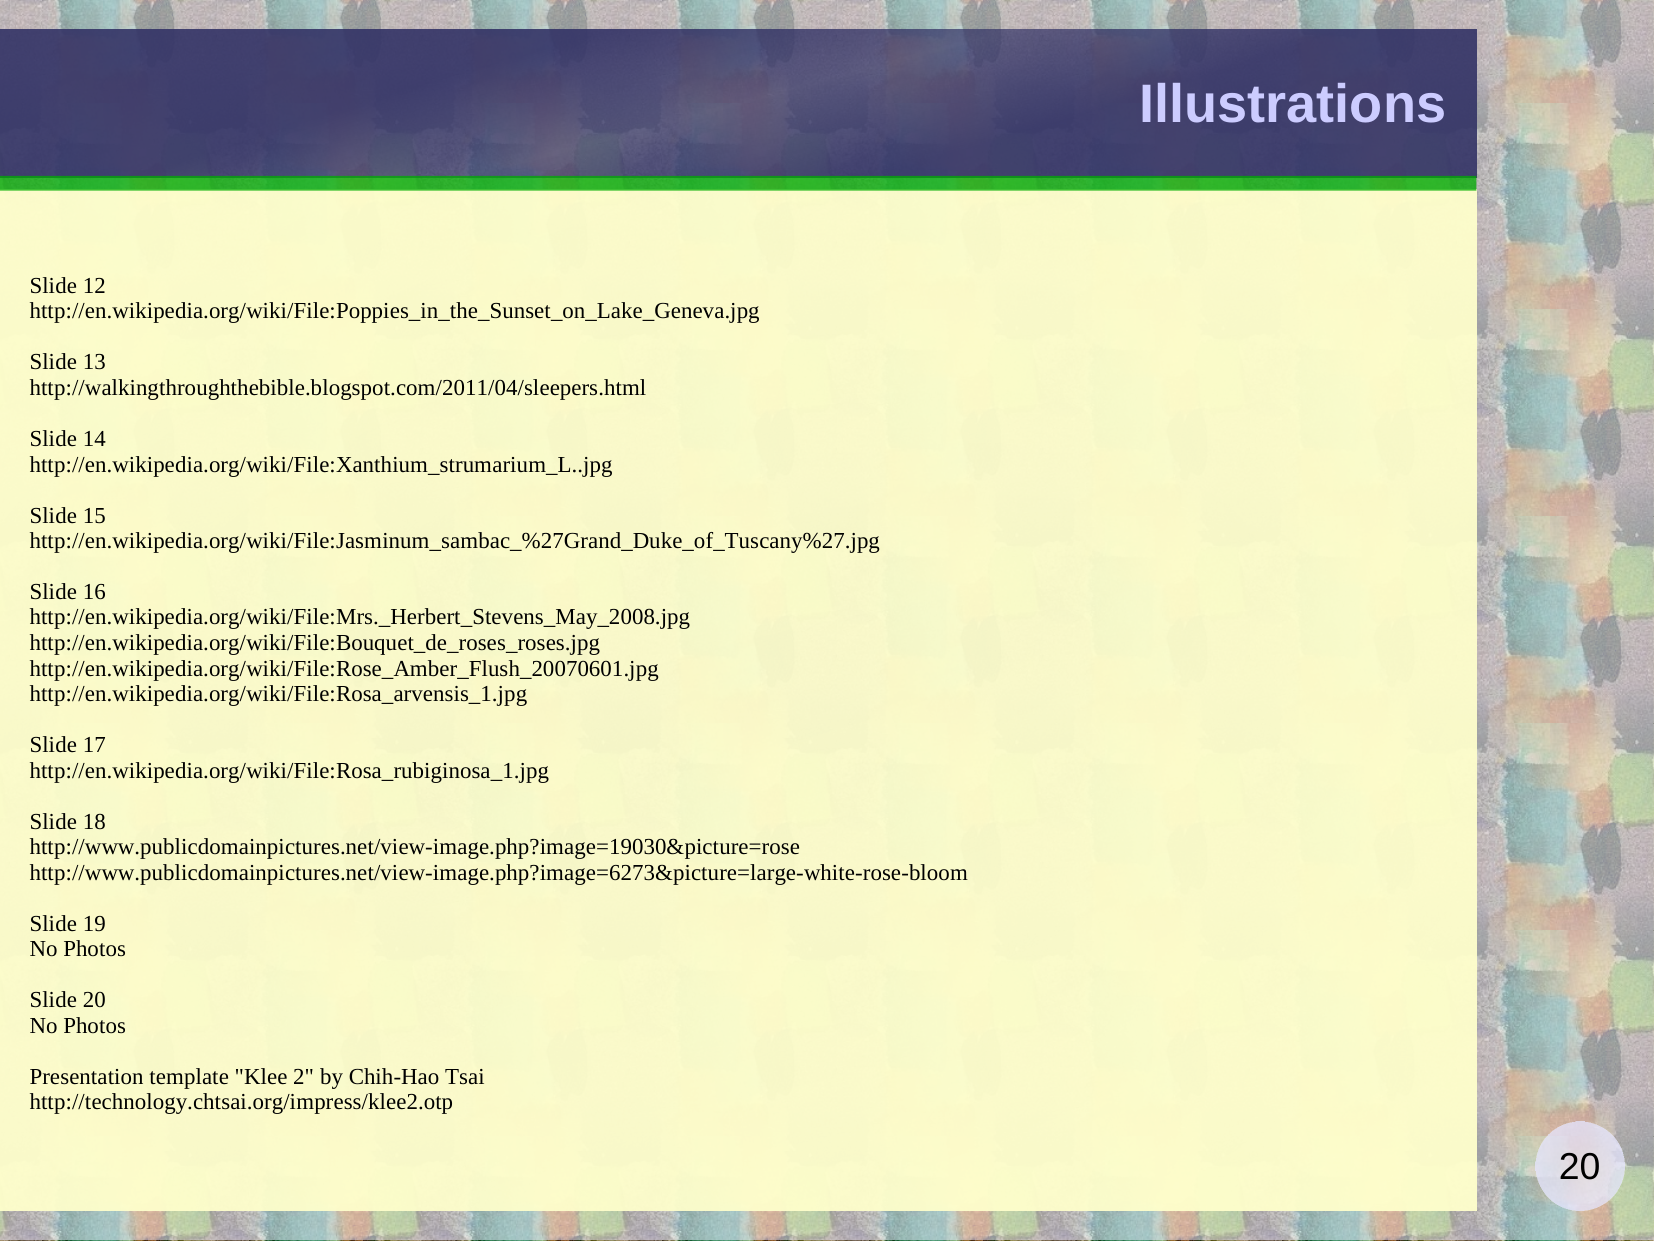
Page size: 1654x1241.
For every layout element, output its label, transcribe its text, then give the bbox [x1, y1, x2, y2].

title Illustrations [29, 59, 1447, 148]
subtitle Slide 12 http://en.wikipedia.org/wiki/File:Poppies_in_the_Sunset_on_Lake_Geneva.jpg Slide 13 http://walkingthroughthebible.blogspot.com/2011/04/sleepers.html Slide 14 http://en.wikipedia.org/wiki/File:Xanthium_strumarium_L..jpg Slide 15 http://en.wikipedia.org/wiki/File:Jasminum_sambac_%27Grand_Duke_of_Tuscany%27.jpg Slide 16 http://en.wikipedia.org/wiki/File:Mrs._Herbert_Stevens_May_2008.jpg http://en.wikipedia.org/wiki/File:Bouquet_de_roses_roses.jpg http://en.wikipedia.org/wiki/File:Rose_Amber_Flush_20070601.jpg http://en.wikipedia.org/wiki/File:Rosa_arvensis_1.jpg Slide 17 http://en.wikipedia.org/wiki/File:Rosa_rubiginosa_1.jpg Slide 18 http://www.publicdomainpictures.net/view-image.php?image=19030&picture=rose http://www.publicdomainpictures.net/view-image.php?image=6273&picture=large-white-rose-bloom Slide 19 No Photos Slide 20 No Photos Presentation template "Klee 2" by Chih-Hao Tsai http://technology.chtsai.org/impress/klee2.otp [29, 206, 1447, 1182]
